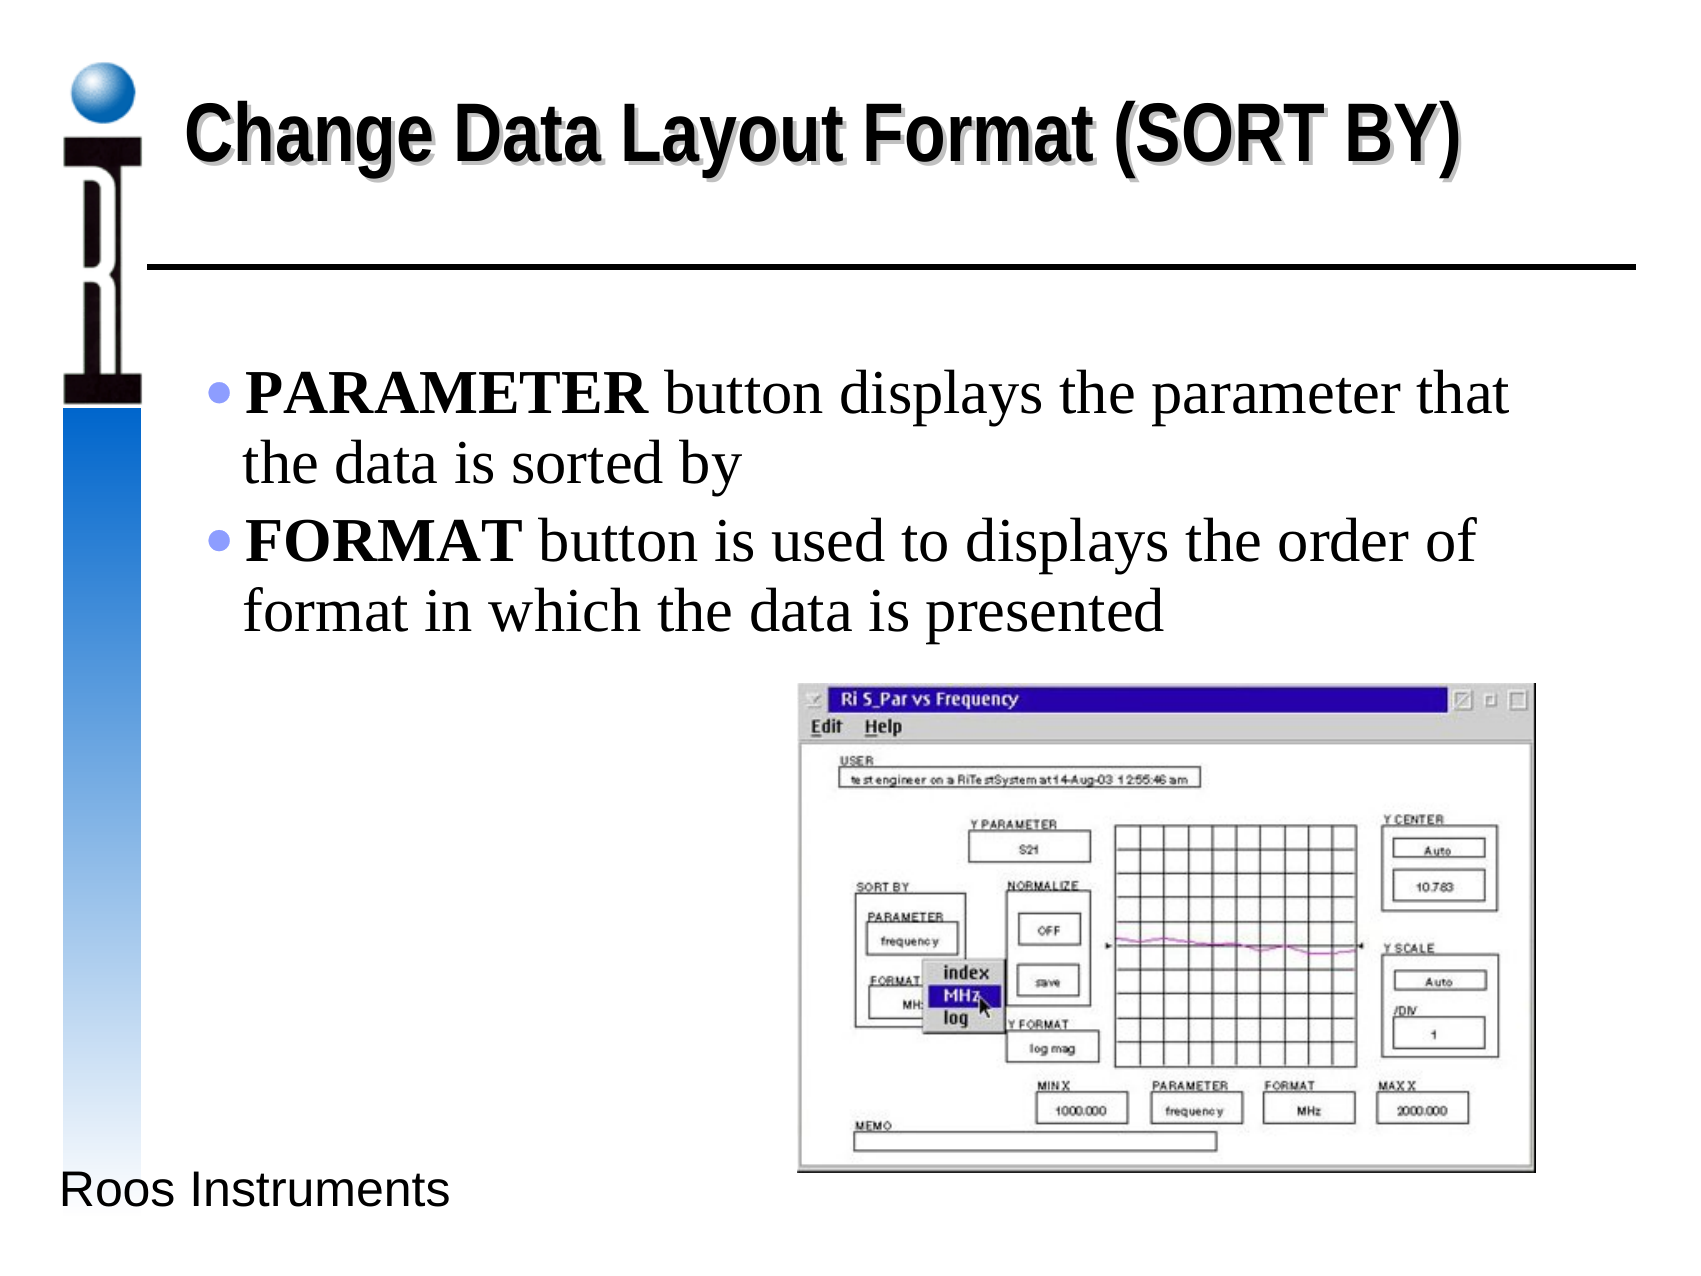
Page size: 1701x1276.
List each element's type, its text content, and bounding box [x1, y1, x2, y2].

text_box PARAMETER button displays the parameter that the data is sorted by FORMAT button is used to displays the order of format in which the data is presented [192, 358, 1550, 650]
picture [797, 683, 1536, 1173]
picture [59, 58, 147, 411]
text_box Change Data Layout Format (SORT BY) [184, 92, 1539, 274]
